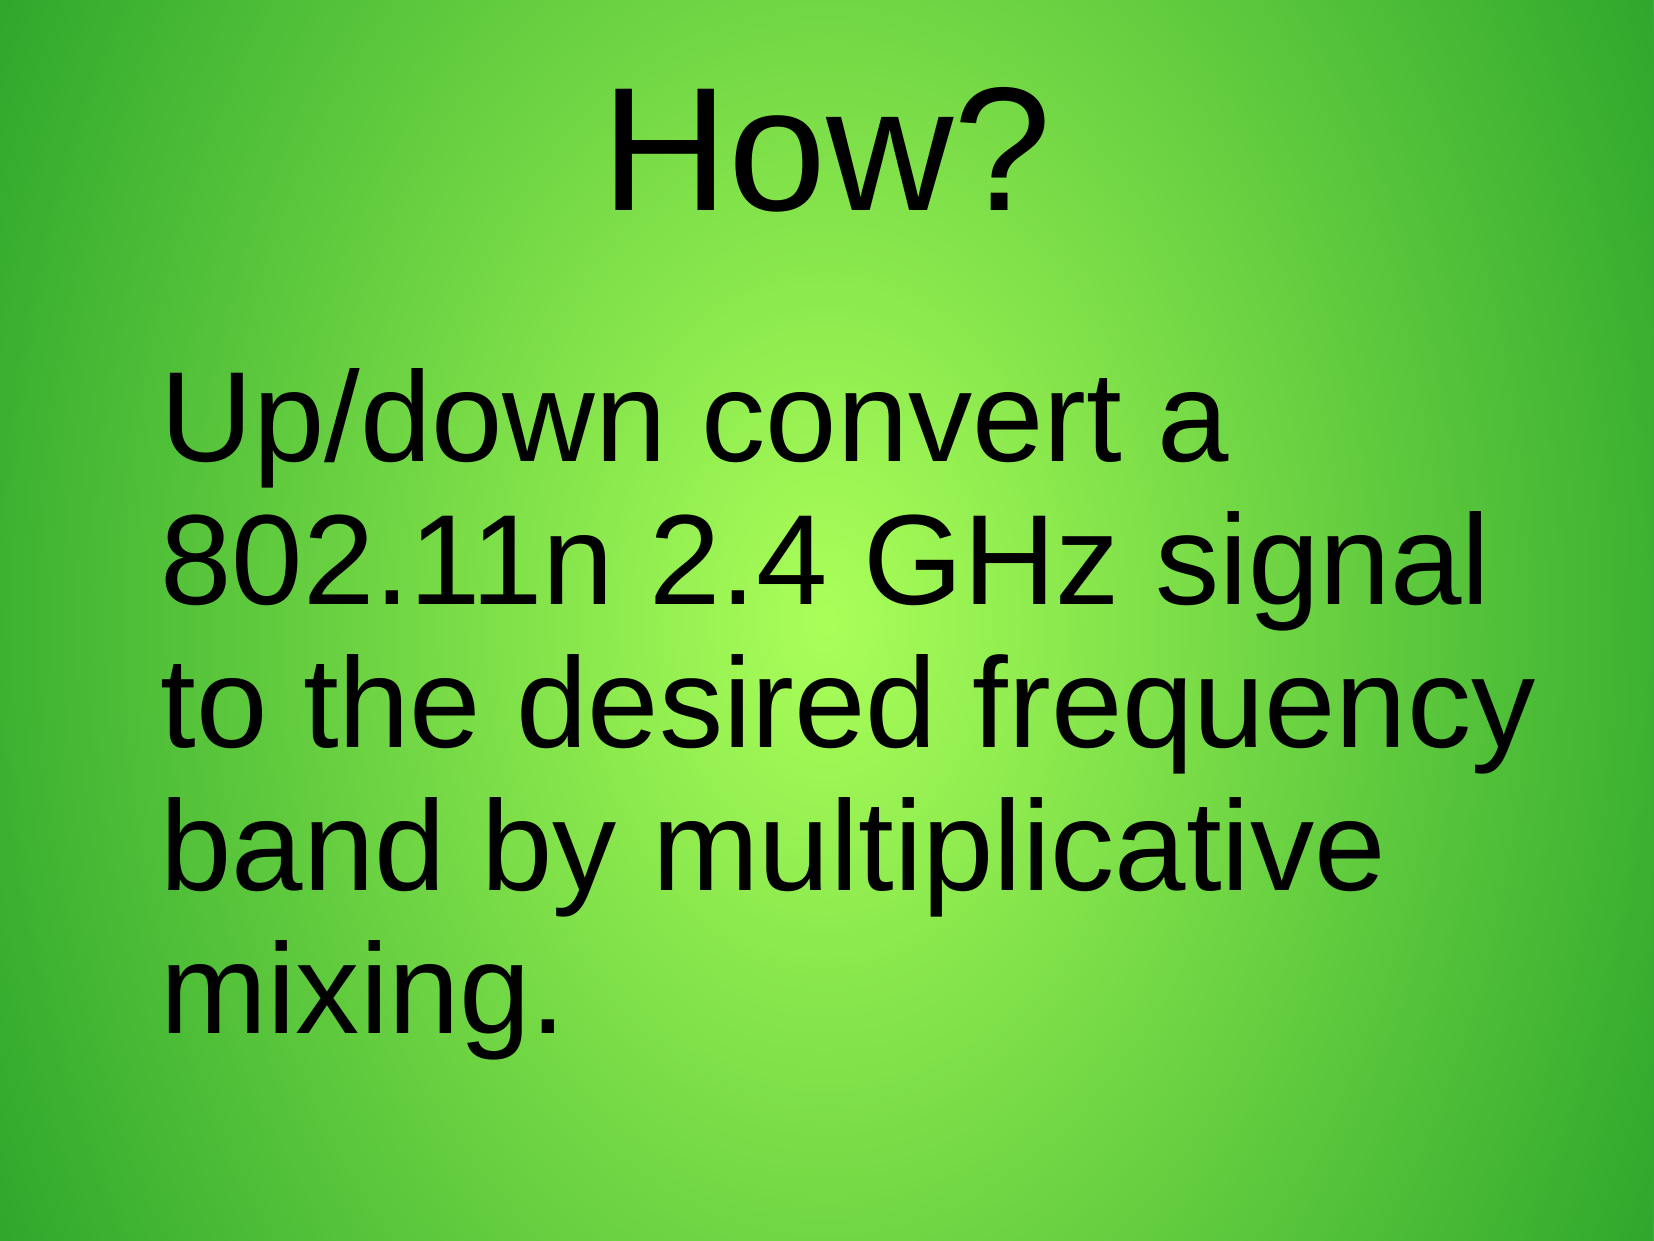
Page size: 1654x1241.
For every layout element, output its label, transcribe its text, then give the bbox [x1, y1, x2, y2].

title How? [82, 47, 1571, 252]
list Up/down convert a 802.11n 2.4 GHz signal to the desired frequency band by multiplicative mixing. [89, 345, 1578, 1065]
